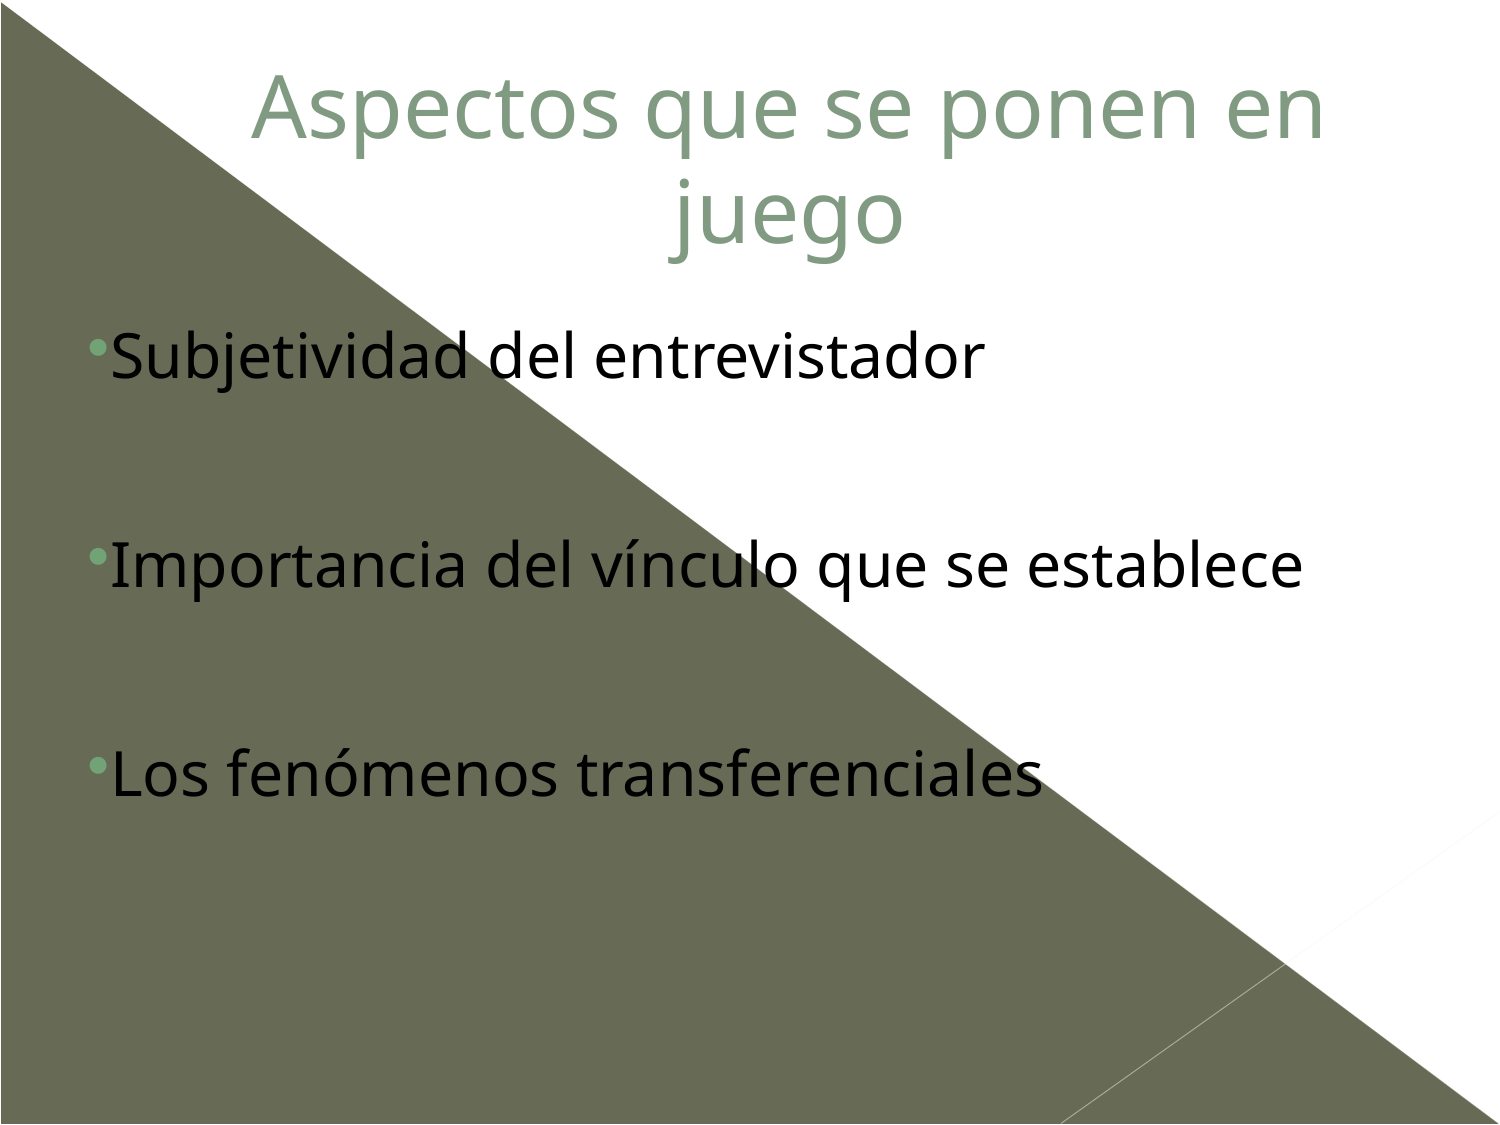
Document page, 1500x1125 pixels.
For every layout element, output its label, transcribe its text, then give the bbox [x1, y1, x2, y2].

title Aspectos que se ponen en juego [75, 43, 1425, 274]
list Subjetividad del entrevistador Importancia del vínculo que se establece Los fenómenos transferenciales [75, 308, 1425, 1059]
